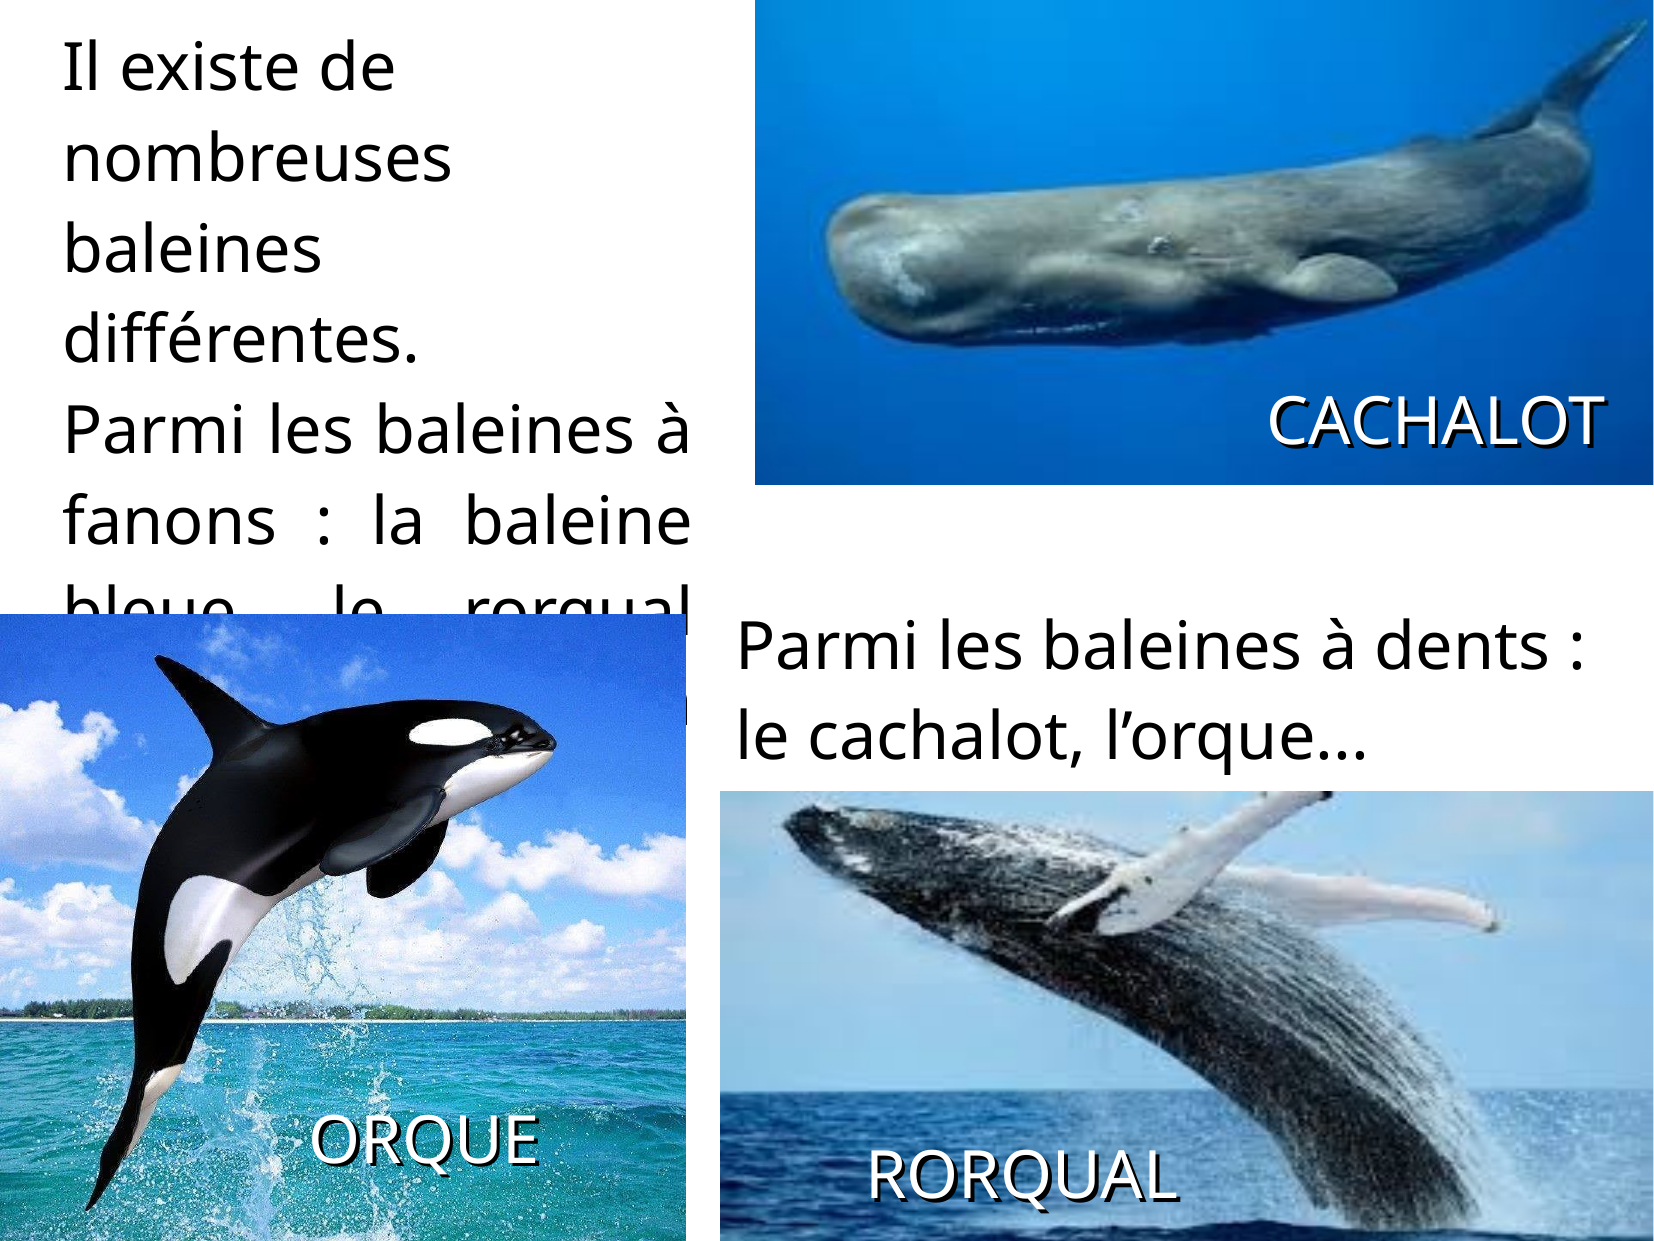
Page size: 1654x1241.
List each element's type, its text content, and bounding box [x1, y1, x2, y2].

picture [673, 1109, 682, 1114]
picture [0, 614, 686, 1241]
text_box RORQUAL [850, 1119, 1173, 1217]
picture [720, 791, 1654, 1241]
picture [675, 1182, 686, 1188]
picture [645, 1054, 667, 1059]
text_box ORQUE [293, 1084, 537, 1182]
picture [755, 0, 1654, 485]
text_box CACHALOT [1251, 366, 1595, 463]
picture [645, 1133, 653, 1140]
text_box Parmi les baleines à dents : le cachalot, l’orque... [720, 590, 1642, 780]
picture [652, 1126, 659, 1134]
picture [625, 1115, 634, 1122]
text_box Il existe de nombreuses baleines différentes. Parmi les baleines à fanons : la baleine bleue, le rorqual bleu, la baleine à bosse, etc… [47, 11, 709, 679]
